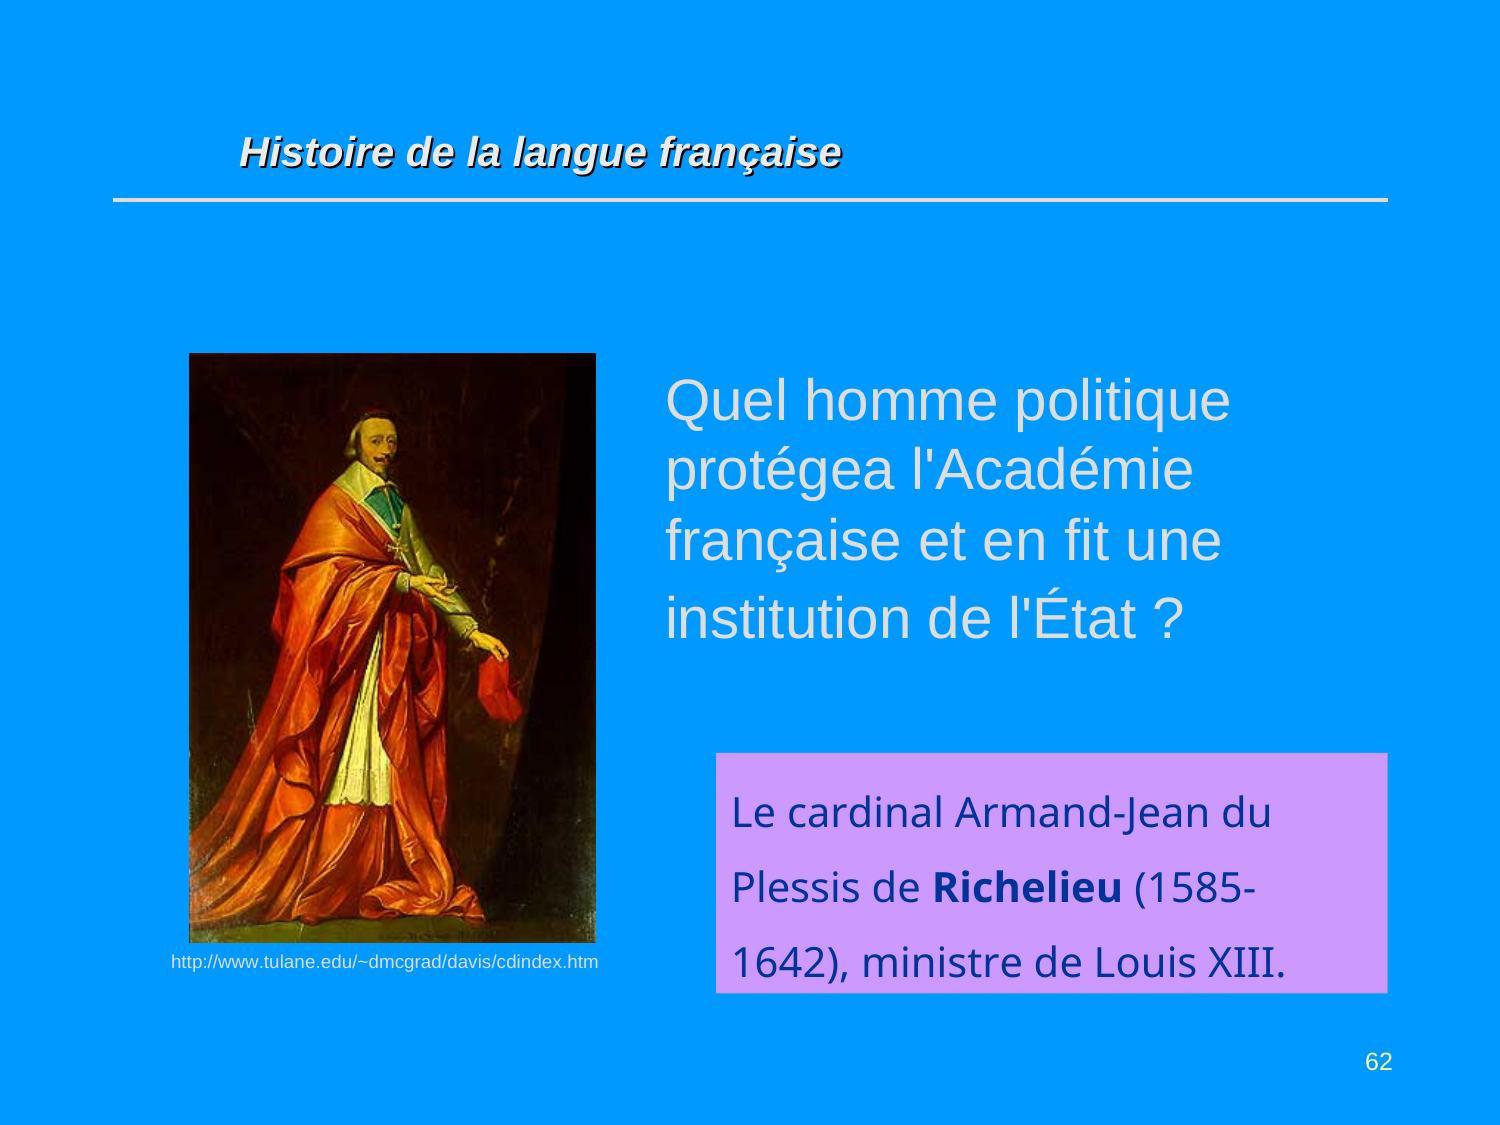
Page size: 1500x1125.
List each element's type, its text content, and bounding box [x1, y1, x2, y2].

text_box http://www.tulane.edu/~dmcgrad/davis/cdindex.htm [154, 942, 615, 981]
text_box Quel homme politique protégea l'Académie française et en fit une institution de l'État ? [650, 353, 1429, 660]
text_box Le cardinal Armand-Jean du Plessis de Richelieu (1585-1642), ministre de Louis XIII. [716, 752, 1388, 994]
text_box Histoire de la langue française [224, 116, 858, 183]
picture [189, 353, 596, 942]
